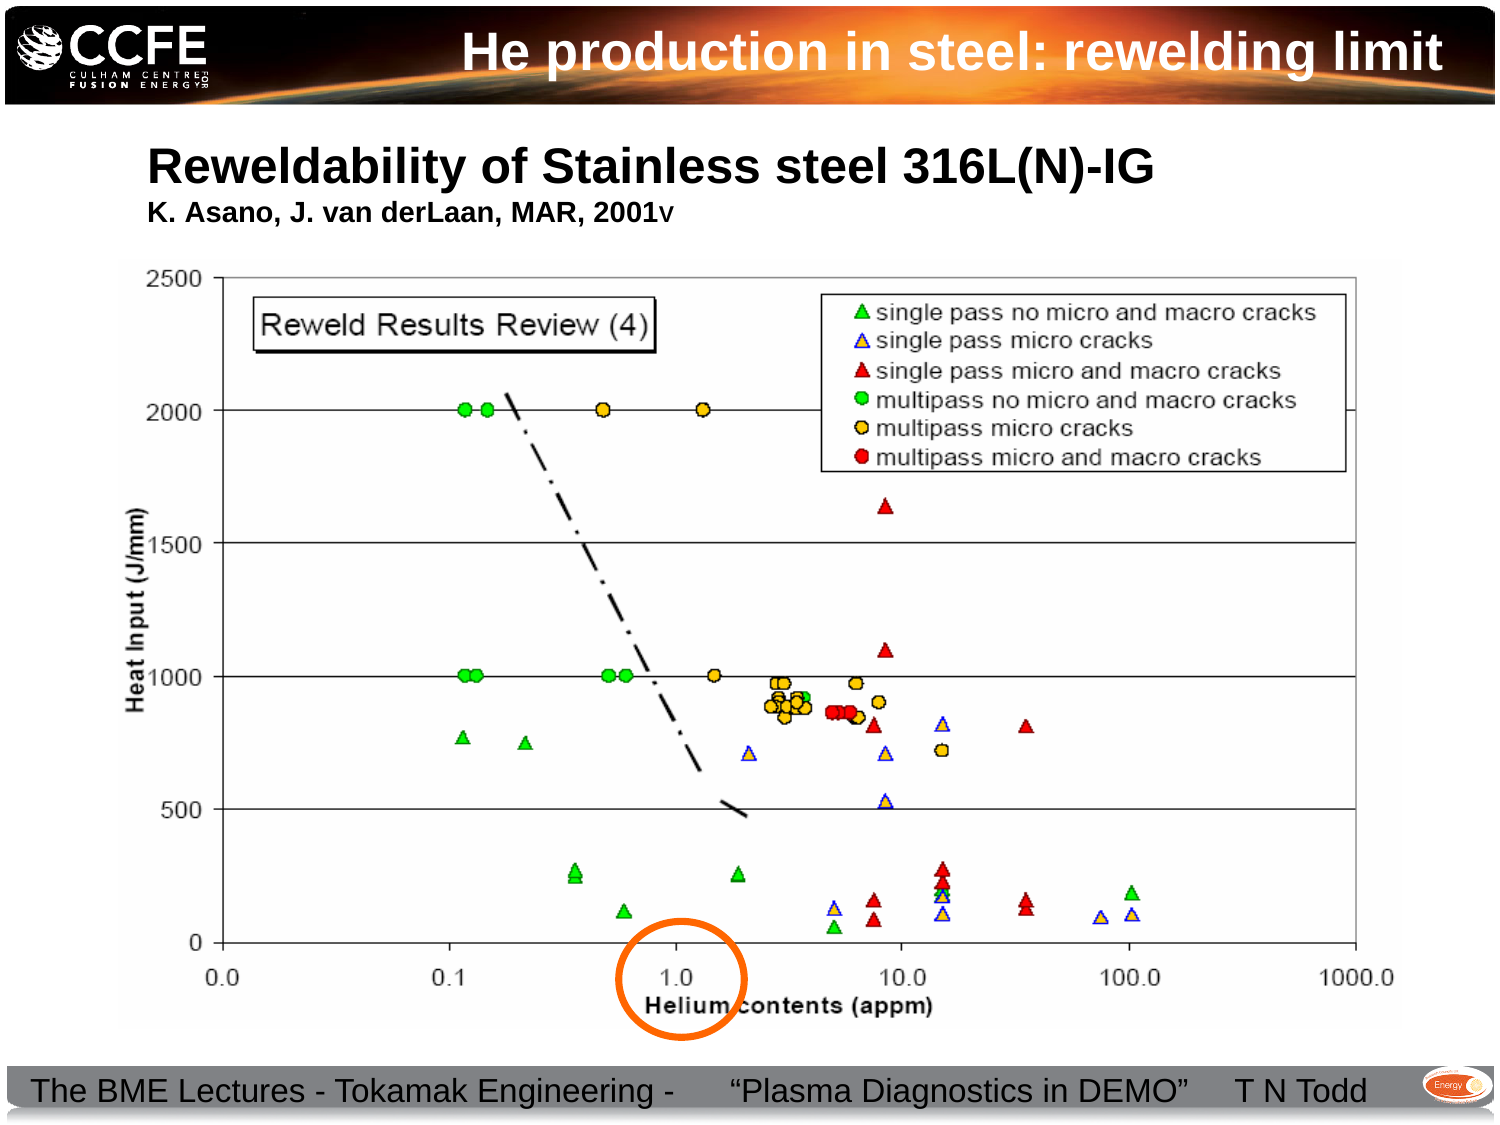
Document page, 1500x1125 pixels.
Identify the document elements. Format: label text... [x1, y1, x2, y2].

text_box He production in steel: rewelding limit [446, 8, 1494, 85]
picture [5, 6, 1495, 105]
text_box Reweldability of Stainless steel 316L(N)-IG K. Asano, J. van derLaan, MAR, 2001V [132, 125, 1326, 298]
picture [118, 259, 1402, 1029]
picture [7, 1066, 1494, 1125]
picture [623, 925, 740, 1029]
